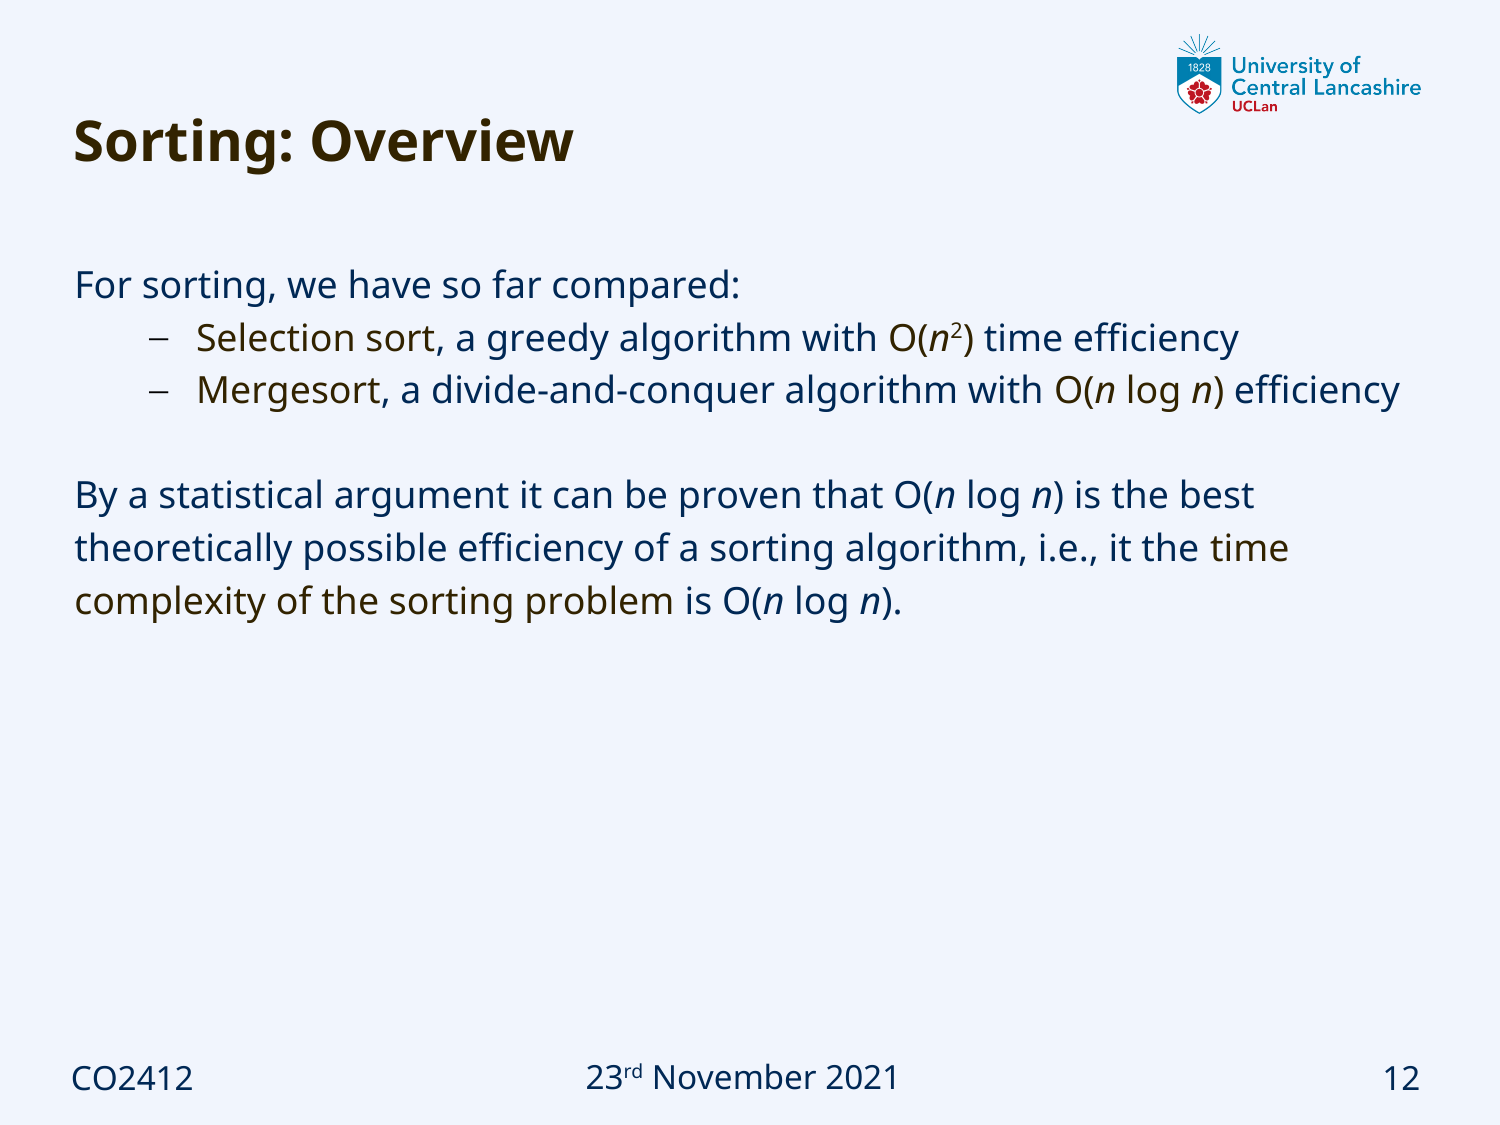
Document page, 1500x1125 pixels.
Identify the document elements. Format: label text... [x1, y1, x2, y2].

picture [1177, 34, 1421, 54]
title Sorting: Overview [58, 54, 1500, 224]
text_box For sorting, we have so far compared: Selection sort, a greedy algorithm with O(n2) time efficiency Mergesort, a divide-and-conquer algorithm with O(n log n) efficiency By a statistical argument it can be proven that O(n log n) is the best theoretically possible efficiency of a sorting algorithm, i.e., it the time complexity of the sorting problem is O(n log n). [59, 245, 1435, 630]
